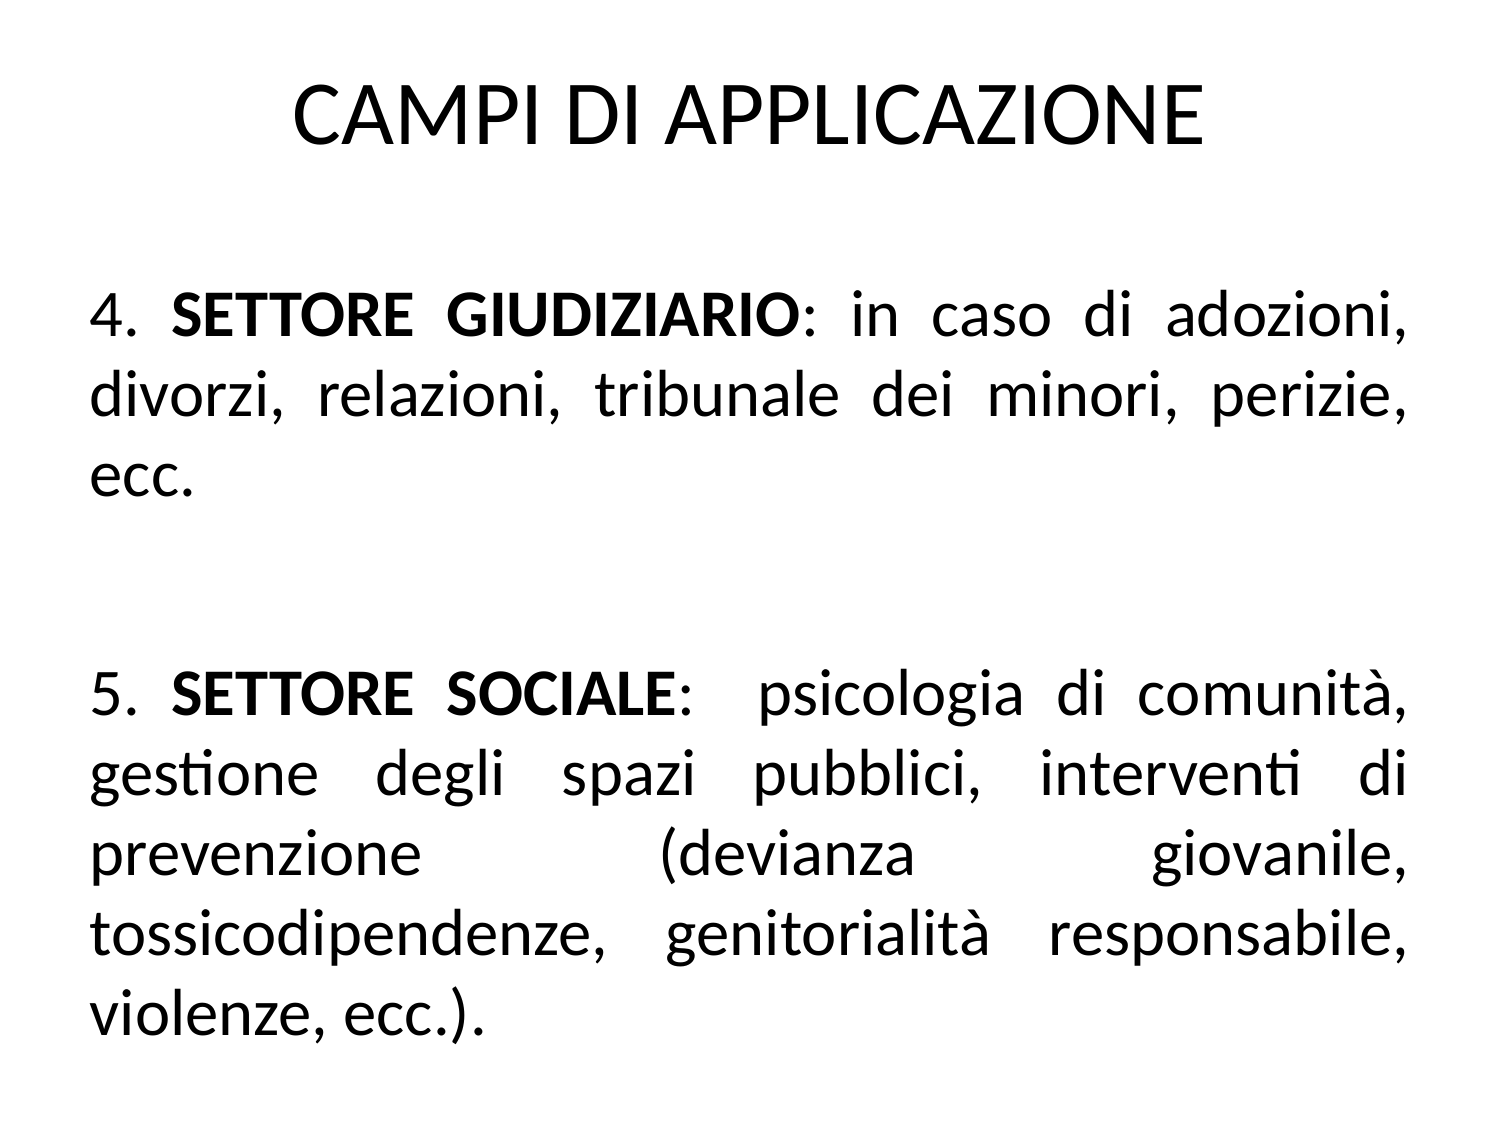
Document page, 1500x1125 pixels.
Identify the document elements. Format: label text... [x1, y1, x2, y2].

list 4. SETTORE GIUDIZIARIO: in caso di adozioni, divorzi, relazioni, tribunale dei minori, perizie, ecc. 5. SETTORE SOCIALE: psicologia di comunità, gestione degli spazi pubblici, interventi di prevenzione (devianza giovanile, tossicodipendenze, genitorialità responsabile, violenze, ecc.). [75, 262, 1425, 1005]
title CAMPI DI APPLICAZIONE [75, 45, 1425, 233]
